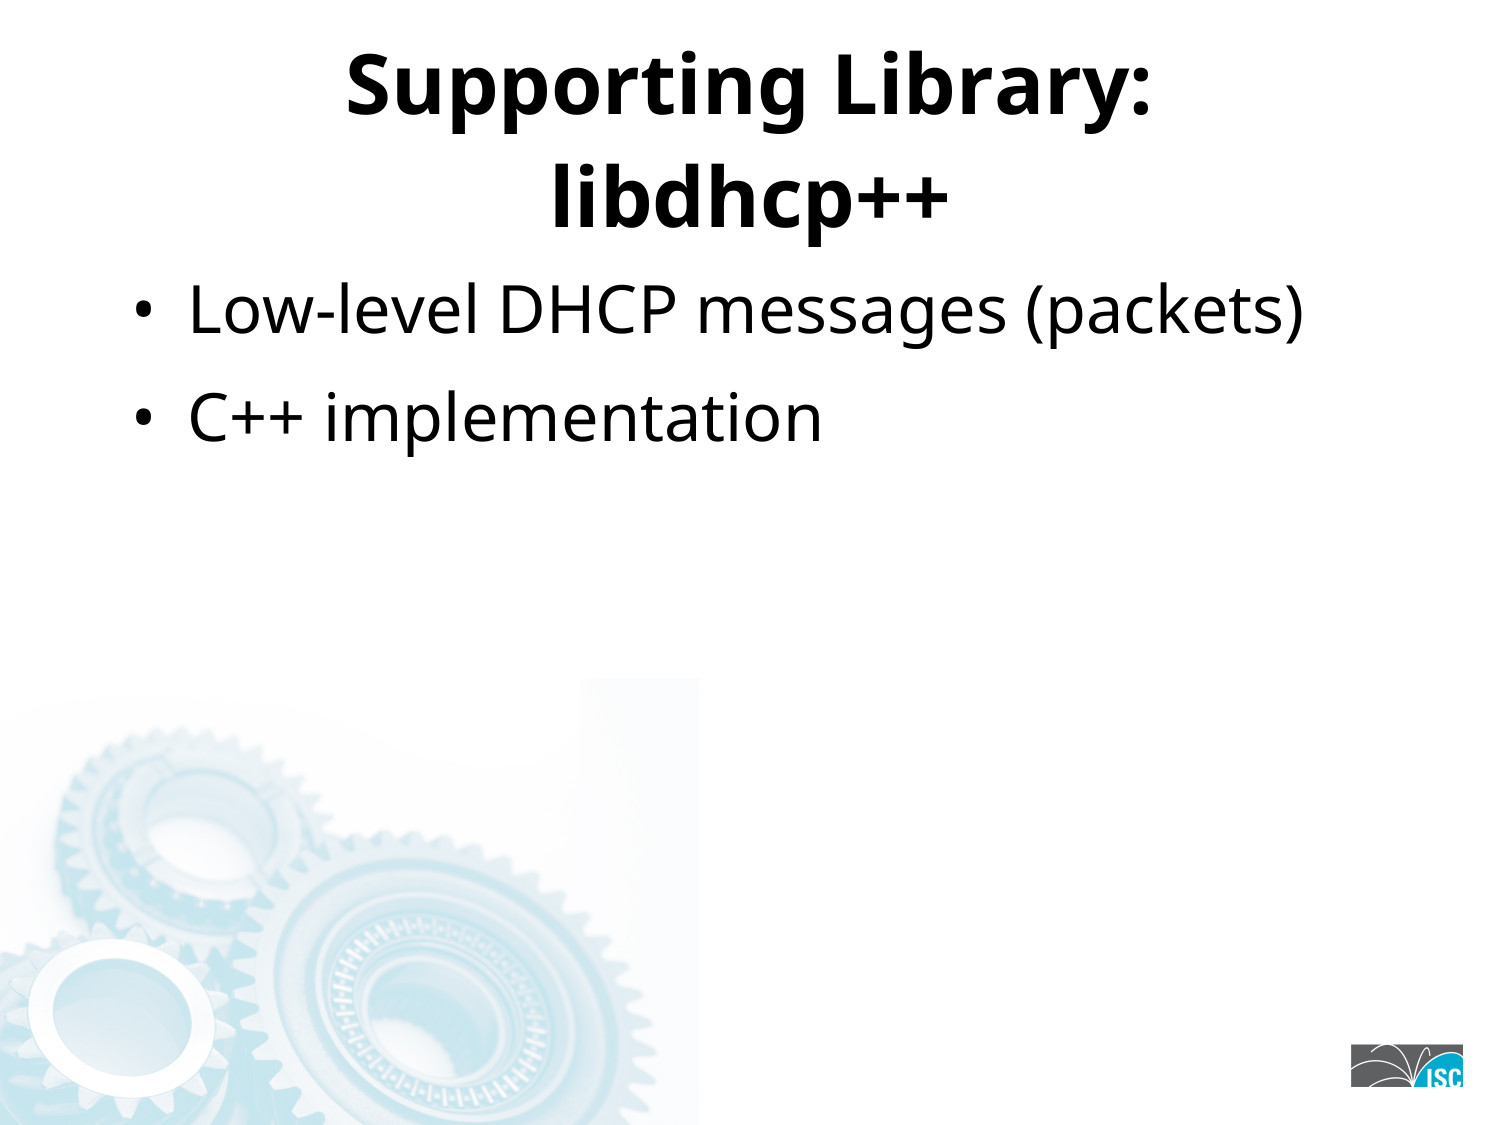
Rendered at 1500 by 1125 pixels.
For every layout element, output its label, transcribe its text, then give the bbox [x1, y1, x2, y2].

picture [0, 0, 1500, 1125]
list Low-level DHCP messages (packets) C++ implementation [75, 262, 1426, 991]
title Supporting Library: libdhcp++ [75, 38, 1426, 240]
